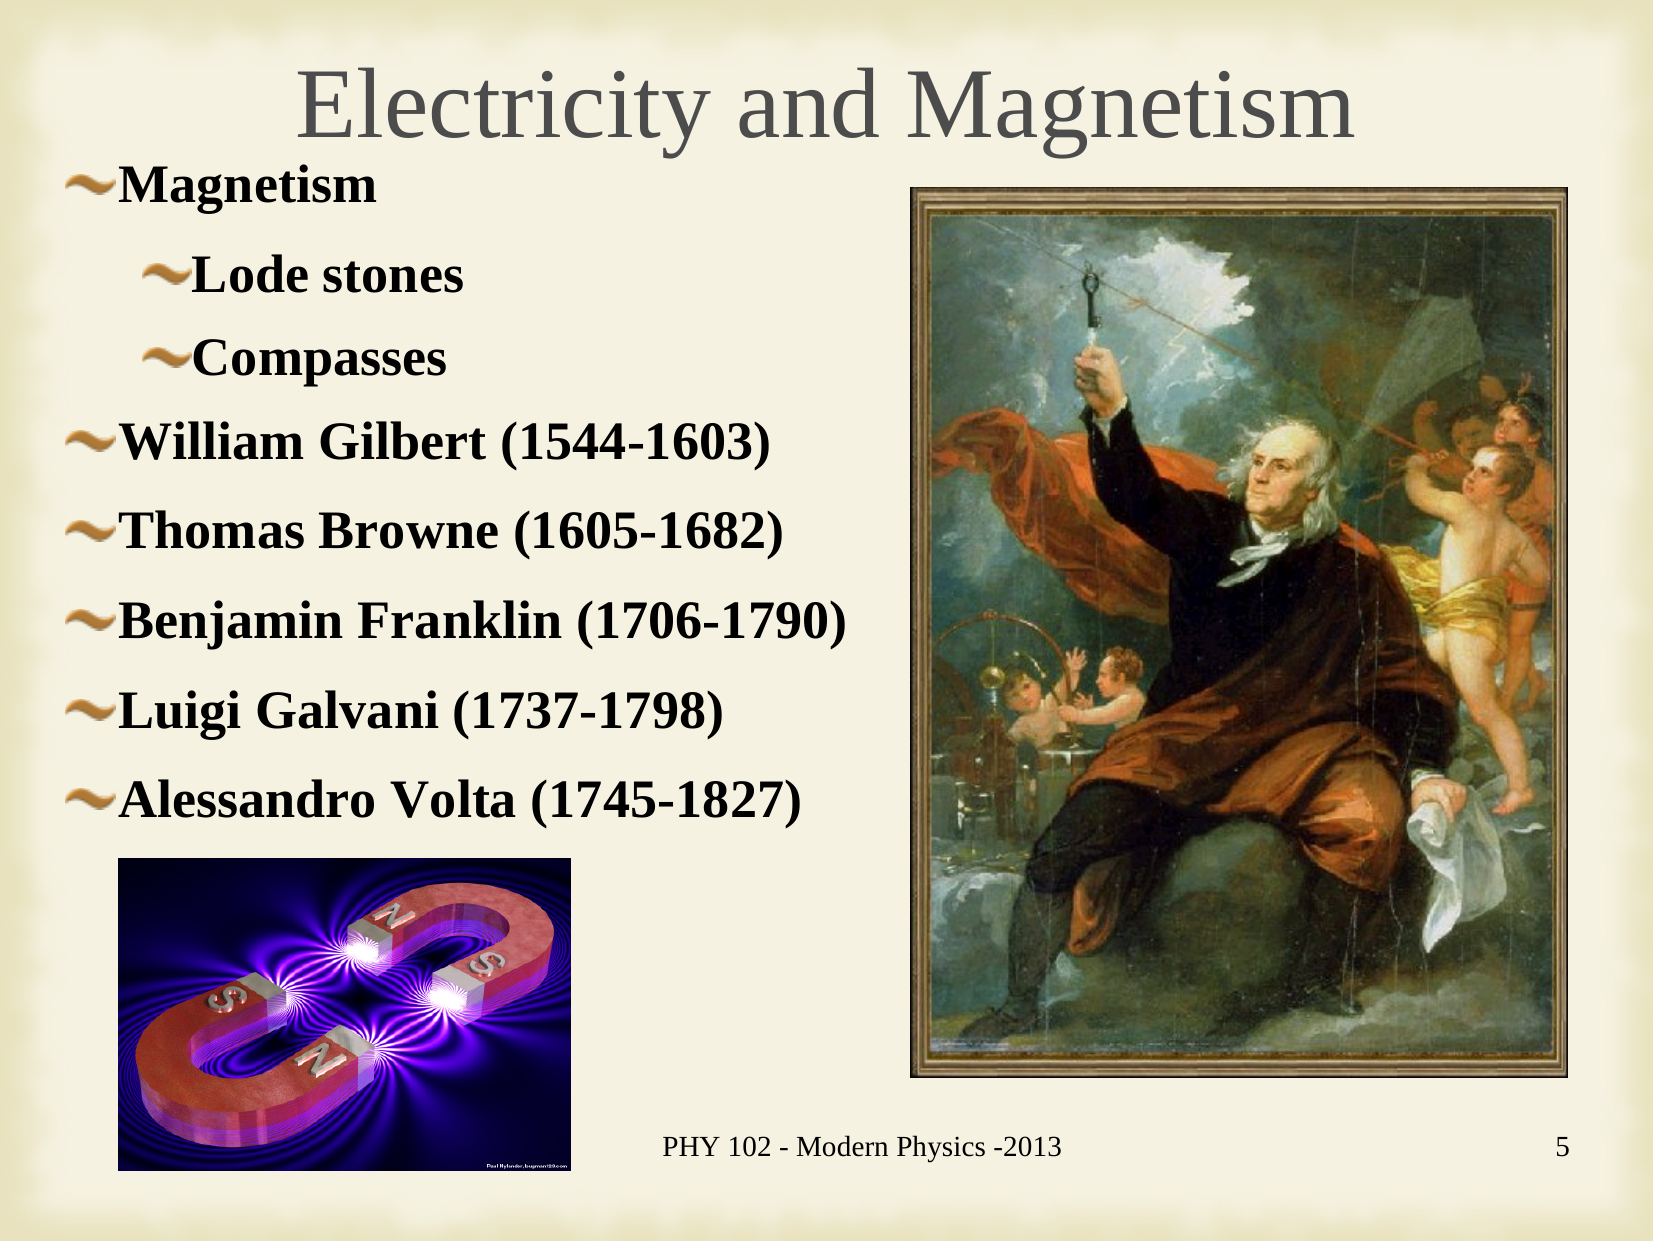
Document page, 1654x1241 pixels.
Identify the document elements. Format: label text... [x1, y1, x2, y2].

list Magnetism Lode stones Compasses William Gilbert (1544-1603) Thomas Browne (1605-1682) Benjamin Franklin (1706-1790) Luigi Galvani (1737-1798) Alessandro Volta (1745-1827) [47, 154, 938, 840]
title Electricity and Magnetism [82, 0, 1571, 208]
picture [0, 0, 1653, 1241]
